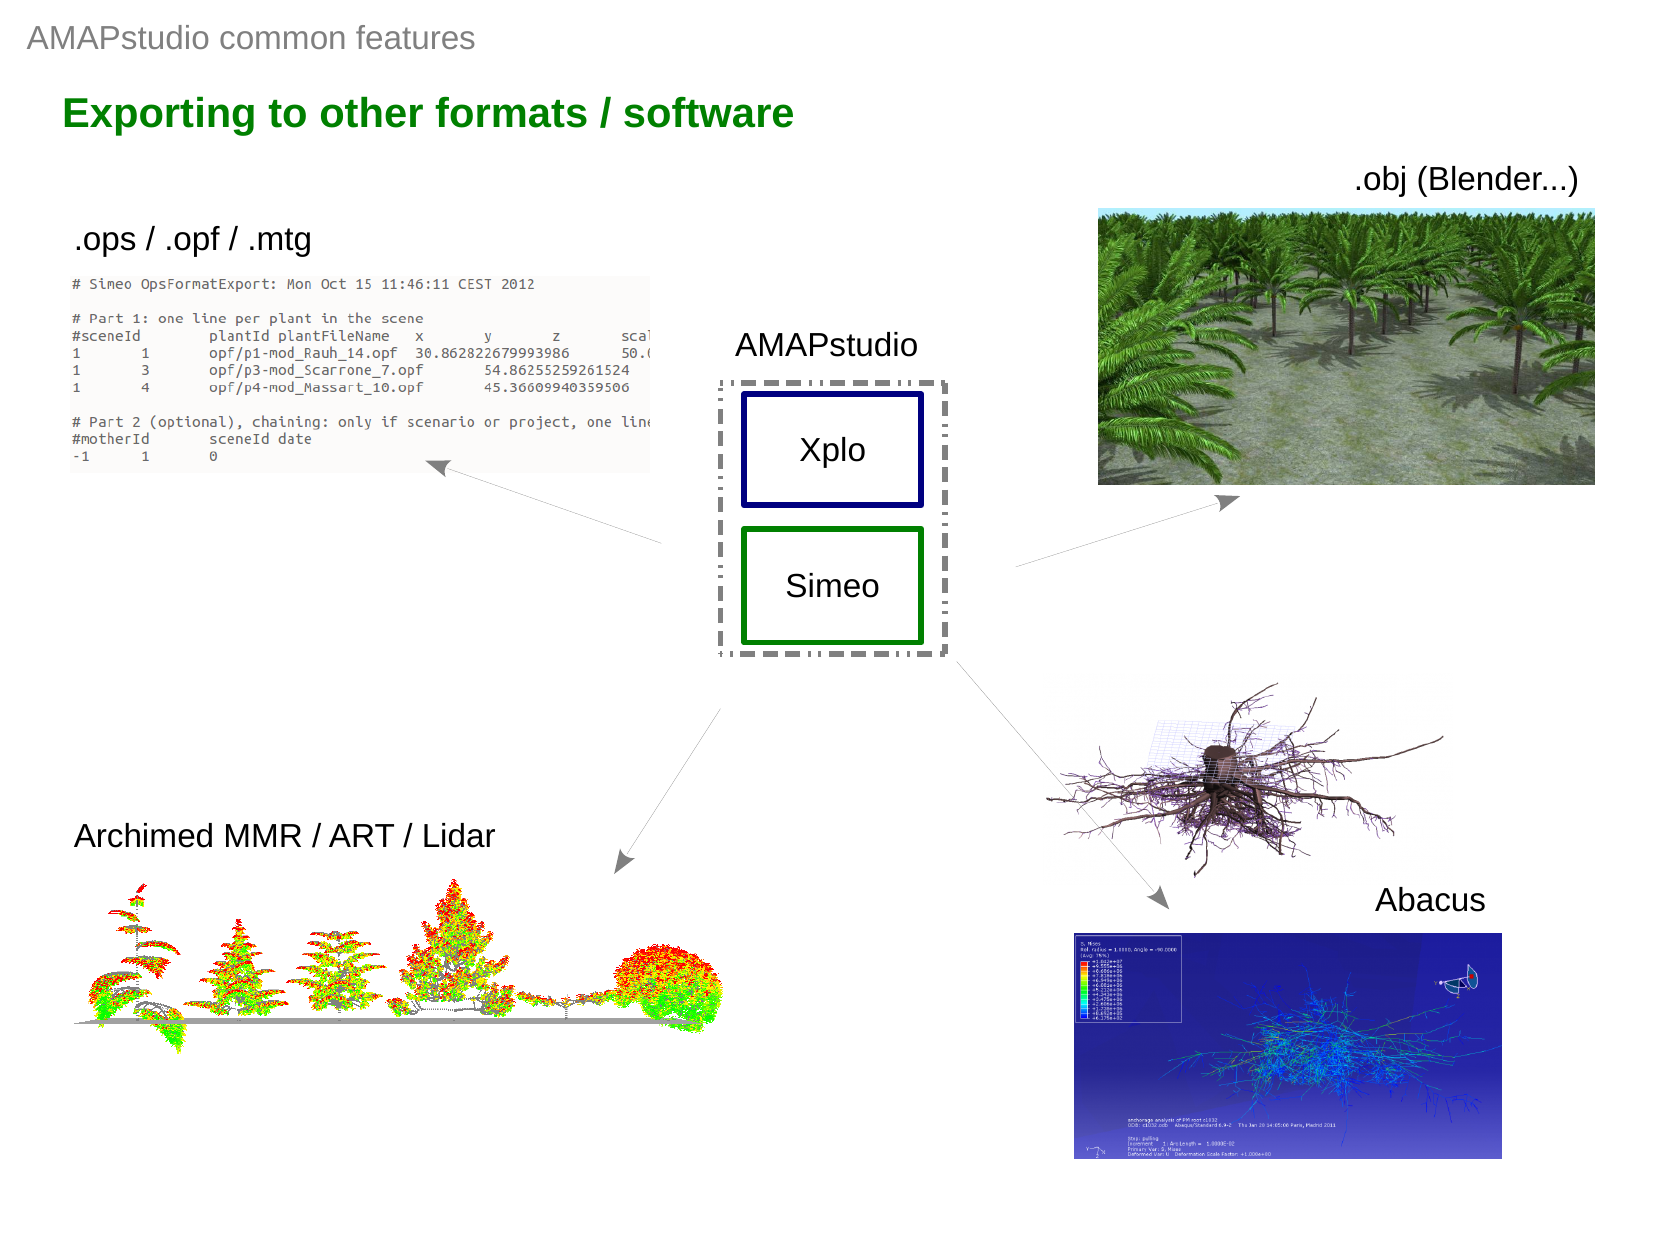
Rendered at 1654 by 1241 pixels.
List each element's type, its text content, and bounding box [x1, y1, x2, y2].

text_box Archimed MMR / ART / Lidar [59, 810, 662, 863]
text_box Xplo [744, 394, 922, 506]
picture [1043, 764, 1147, 885]
picture [70, 276, 650, 473]
picture [1043, 673, 1453, 885]
text_box .obj (Blender...) [1228, 153, 1595, 206]
text_box AMAPstudio [720, 318, 945, 371]
picture [70, 862, 733, 1063]
text_box Abacus [1276, 874, 1502, 926]
text_box .ops / .opf / .mtg [59, 213, 426, 265]
text_box Simeo [744, 528, 922, 643]
text_box AMAPstudio common features [11, 11, 709, 64]
text_box Exporting to other formats / software [47, 82, 1654, 144]
picture [1074, 933, 1502, 1159]
picture [1098, 208, 1595, 485]
